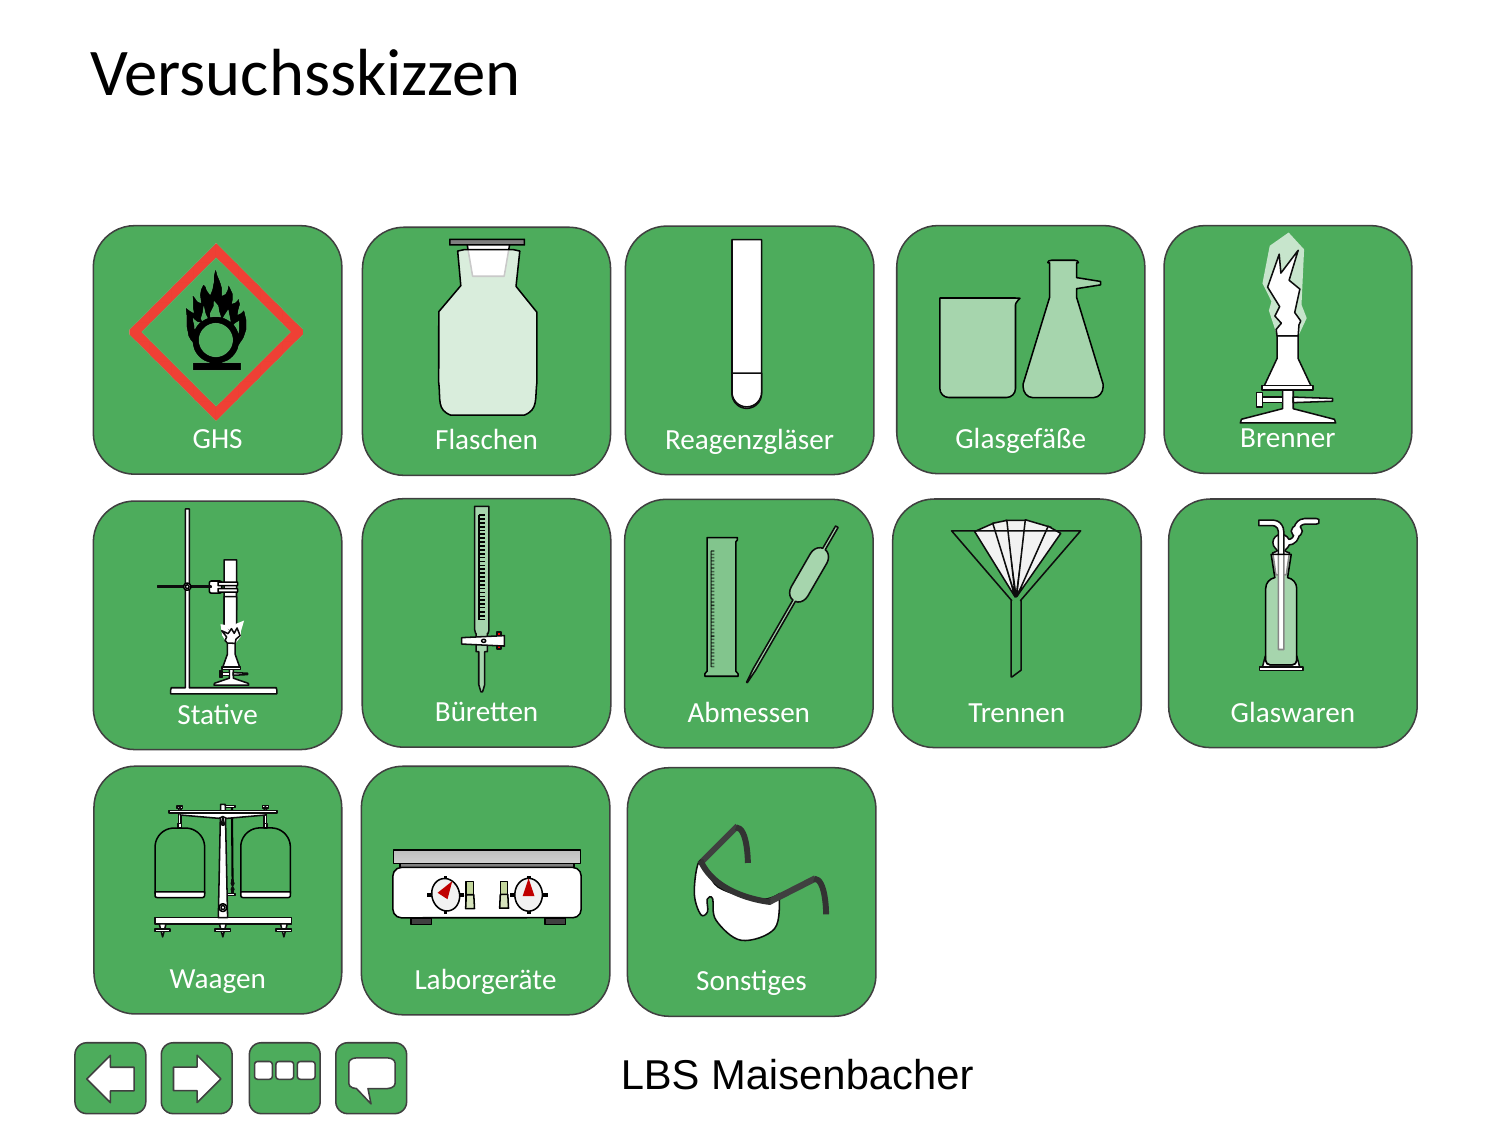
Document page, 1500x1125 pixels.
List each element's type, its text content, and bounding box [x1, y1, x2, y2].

text_box [365, 228, 614, 478]
text_box Trennen [892, 499, 935, 743]
text_box [625, 229, 874, 478]
text_box Reagenzgläser [626, 226, 873, 259]
text_box Abmessen [624, 501, 664, 748]
text_box [625, 769, 875, 1019]
text_box [361, 764, 610, 1014]
text_box [94, 767, 343, 1016]
text_box [363, 502, 613, 752]
text_box [93, 502, 342, 751]
title Versuchsskizzen [75, 20, 1426, 110]
text_box [899, 227, 1148, 477]
text_box Flaschen [362, 227, 581, 465]
text_box Büretten [362, 498, 608, 718]
text_box Glasgefäße [896, 225, 1124, 456]
text_box [895, 499, 1144, 749]
text_box [1167, 226, 1417, 475]
text_box Brenner [1164, 225, 1377, 469]
text_box [1168, 498, 1418, 748]
text_box [628, 498, 878, 748]
text_box [91, 225, 341, 475]
